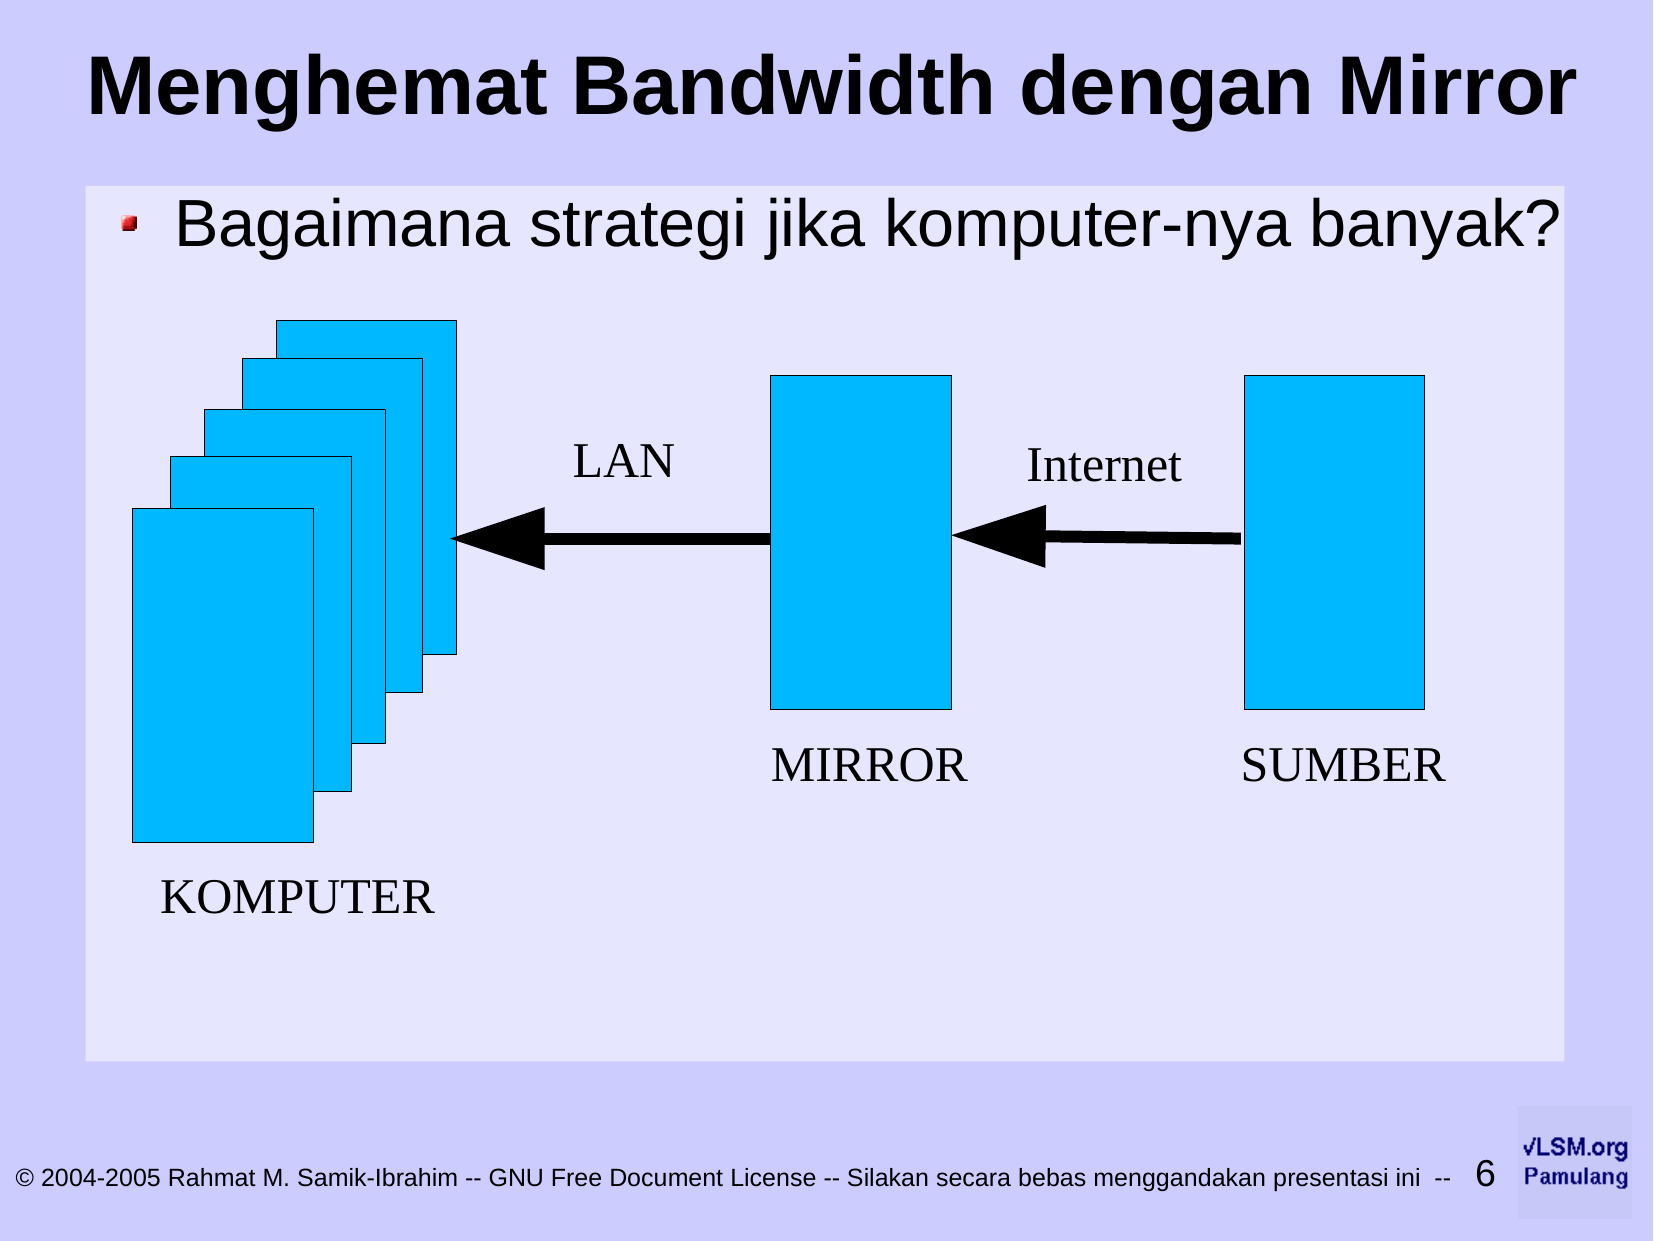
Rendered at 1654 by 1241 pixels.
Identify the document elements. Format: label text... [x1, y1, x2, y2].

picture [1518, 1106, 1632, 1219]
text_box [132, 320, 457, 843]
text_box Internet [988, 436, 1221, 492]
text_box LAN [504, 432, 744, 489]
text_box SUMBER [1193, 736, 1494, 792]
list Bagaimana strategi jika komputer-nya banyak? [85, 185, 1565, 1062]
text_box [770, 375, 952, 710]
text_box MIRROR [719, 736, 1020, 792]
text_box KOMPUTER [160, 869, 461, 925]
title Menghemat Bandwidth dengan Mirror [40, 31, 1625, 142]
text_box [1244, 375, 1425, 710]
